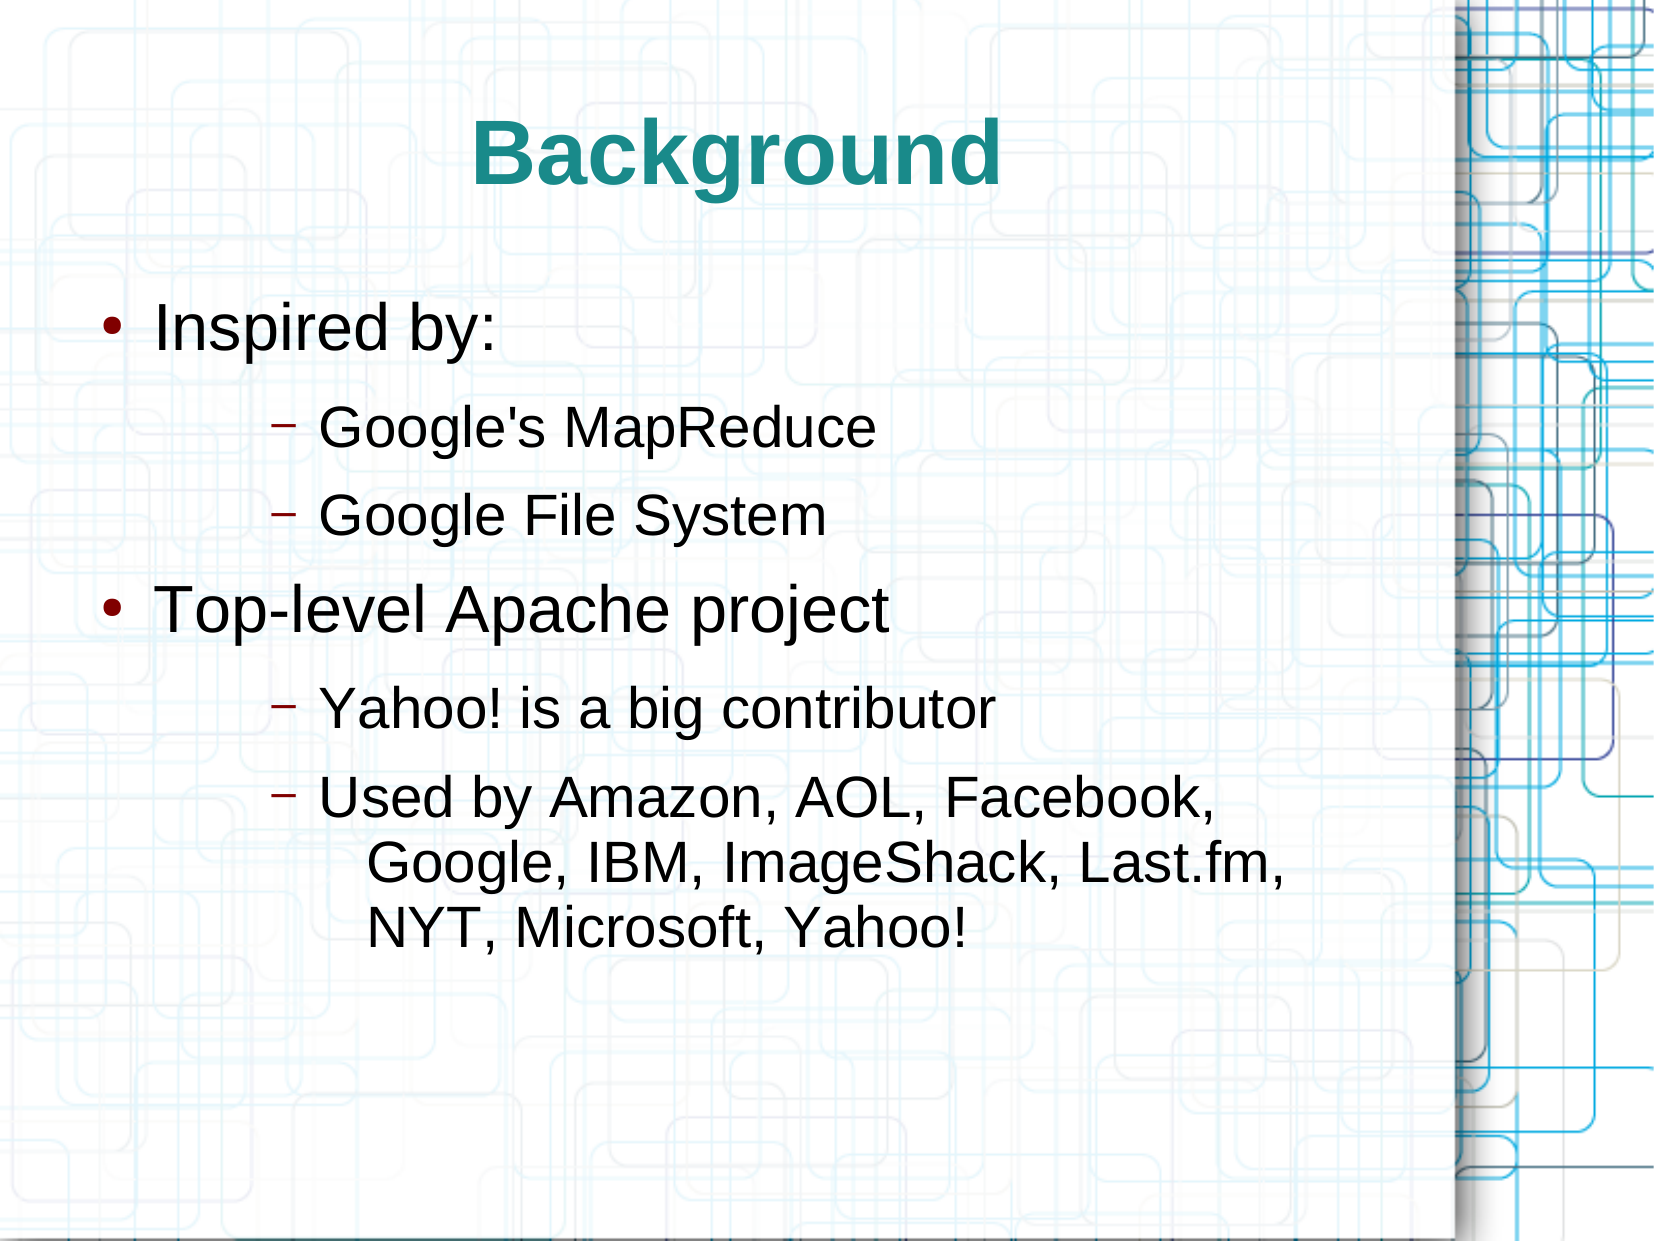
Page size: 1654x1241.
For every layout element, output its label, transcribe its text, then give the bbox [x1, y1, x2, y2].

title Background [59, 49, 1418, 257]
list Inspired by: Google's MapReduce Google File System Top-level Apache project Yahoo! is a big contributor Used by Amazon, AOL, Facebook, Google, IBM, ImageShack, Last.fm, NYT, Microsoft, Yahoo! [82, 290, 1418, 1094]
picture [0, 0, 1654, 1241]
